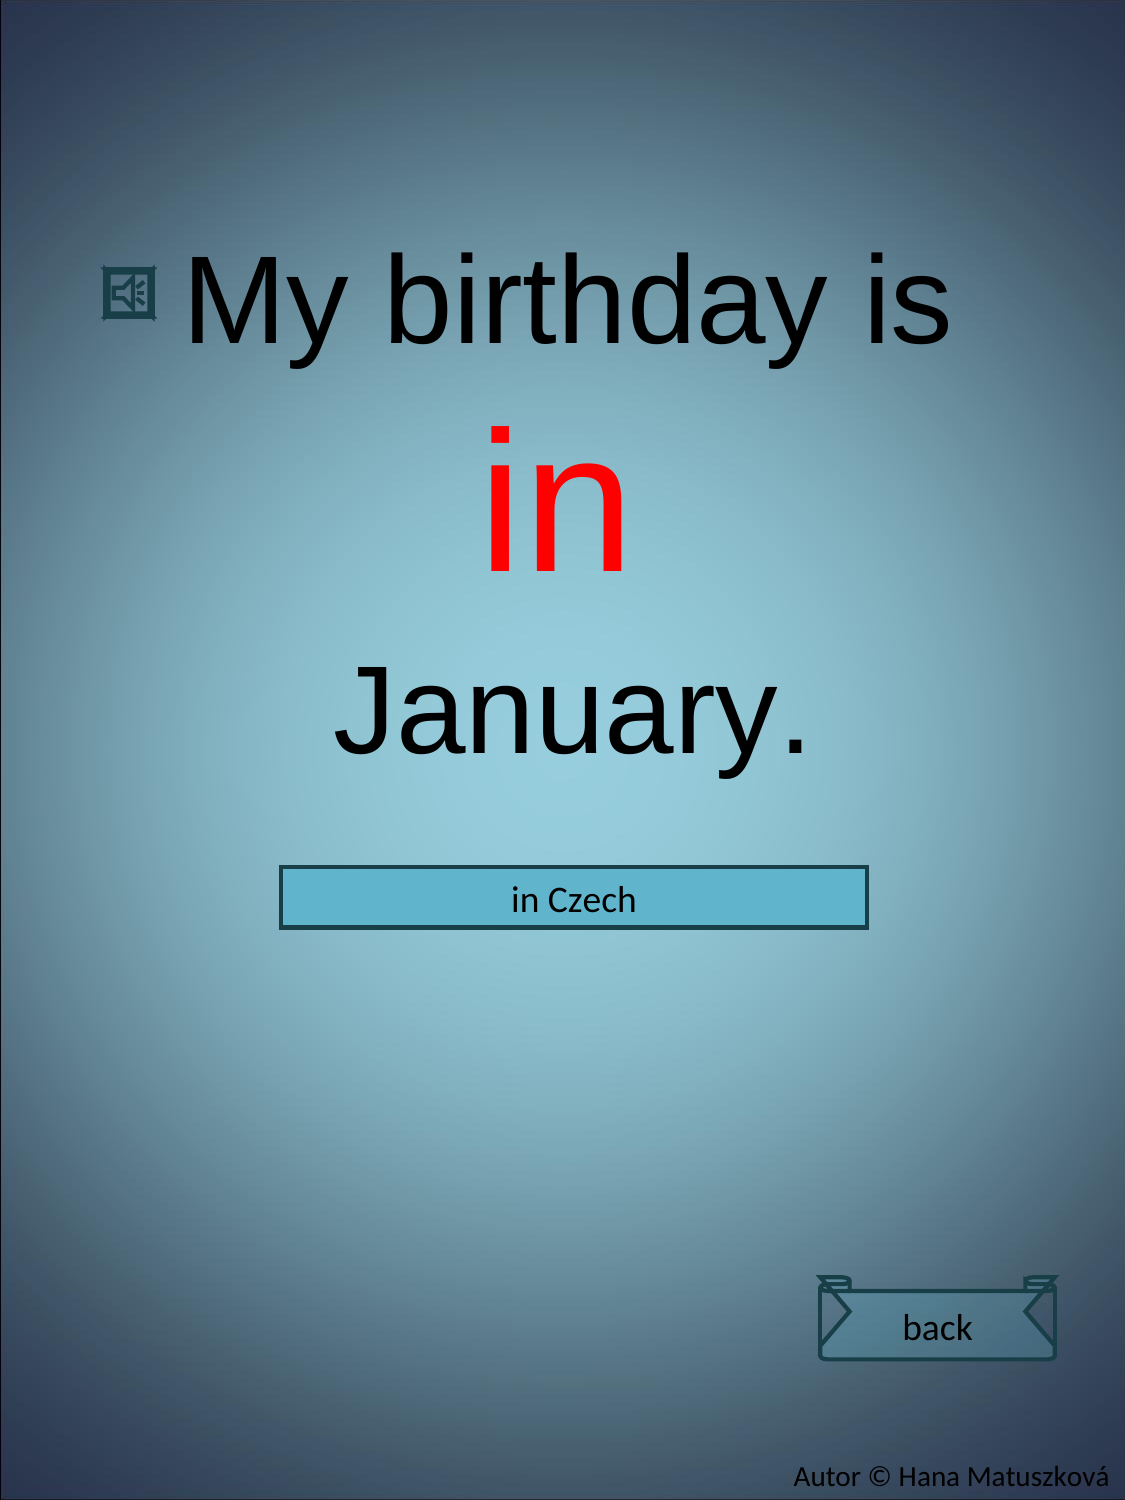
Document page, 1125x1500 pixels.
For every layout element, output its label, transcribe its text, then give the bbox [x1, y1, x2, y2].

text_box January. [316, 621, 831, 787]
text_box back [820, 1277, 1055, 1360]
text_box Mám narozeniny v lednu. [284, 855, 873, 931]
text_box in Czech [281, 867, 868, 928]
text_box Autor © Hana Matuszková [778, 1449, 1125, 1500]
text_box My birthday is [164, 210, 973, 377]
picture [0, 0, 1125, 1500]
text_box in [457, 363, 657, 619]
